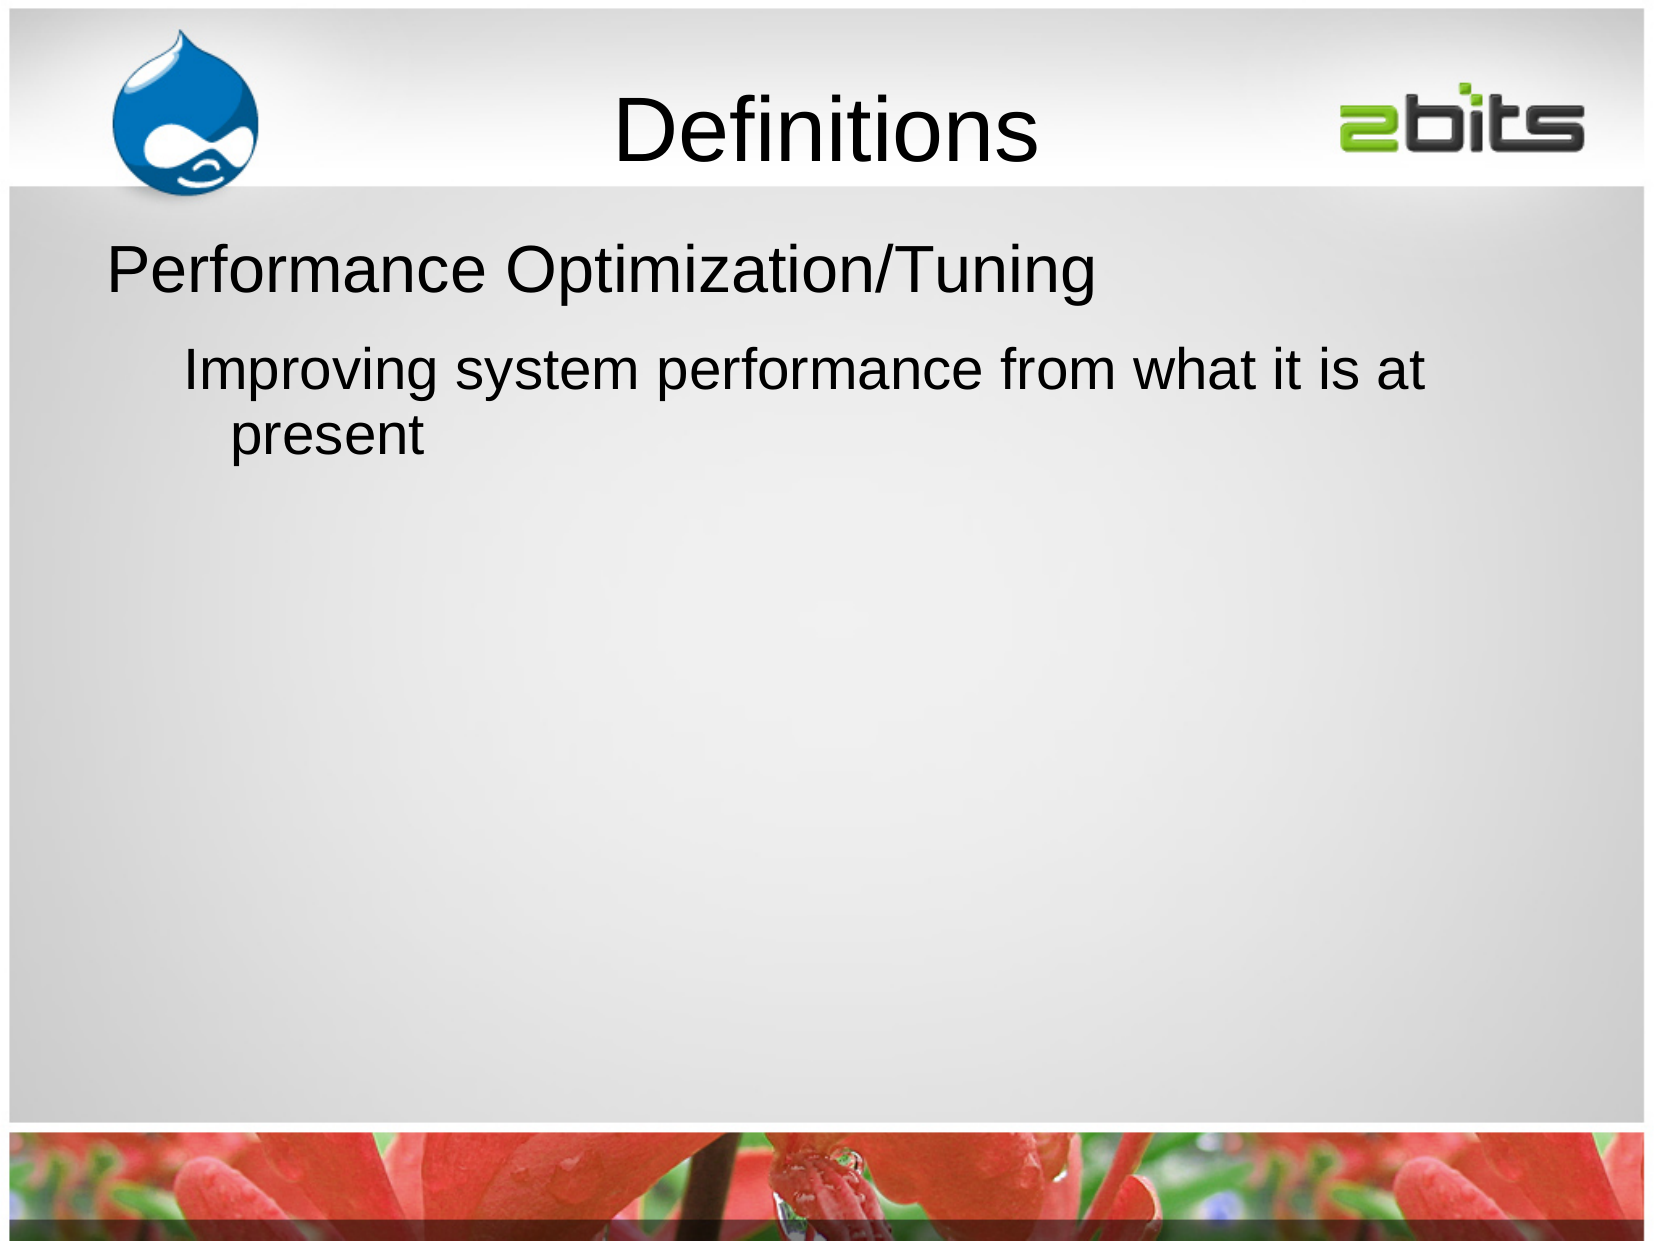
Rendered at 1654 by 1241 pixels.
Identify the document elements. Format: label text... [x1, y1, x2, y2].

picture [0, 0, 1654, 1241]
list Performance Optimization/Tuning Improving system performance from what it is at present [88, 232, 1577, 1051]
title Definitions [82, 25, 1571, 233]
